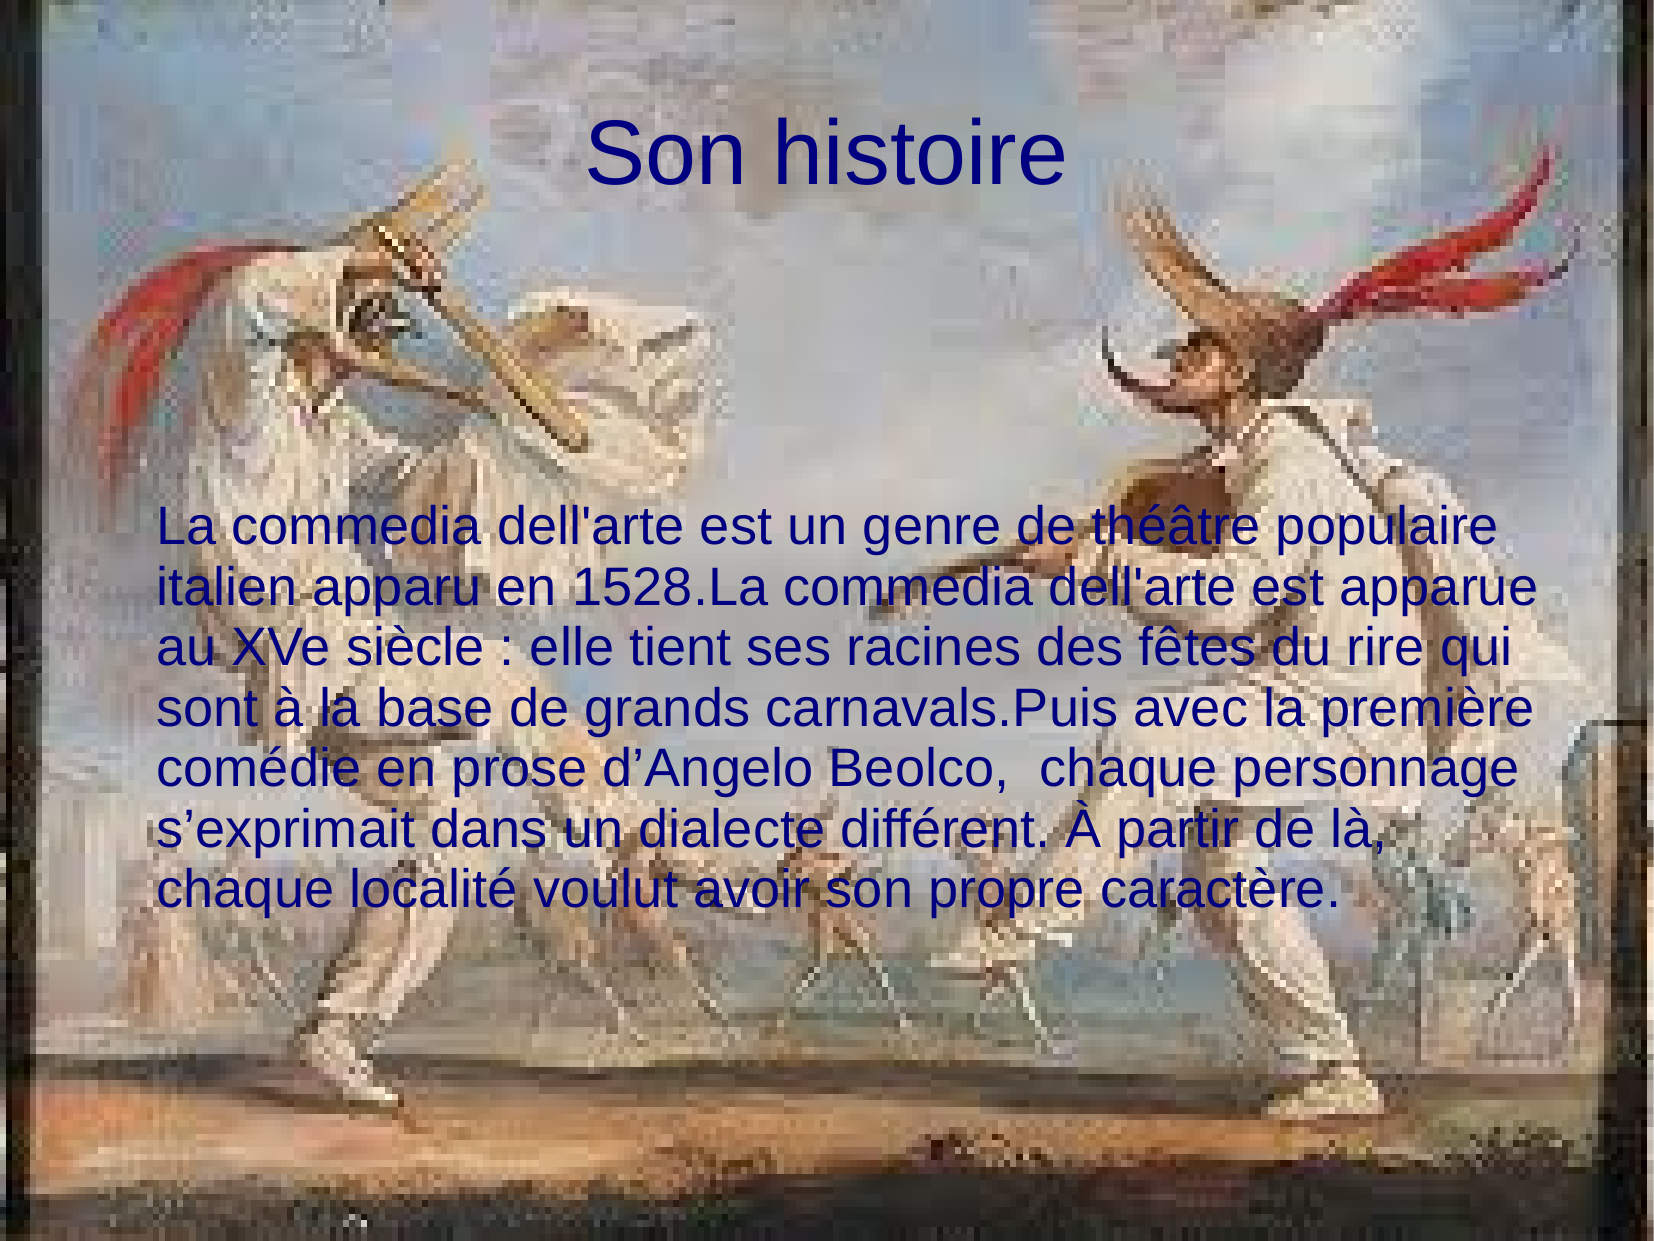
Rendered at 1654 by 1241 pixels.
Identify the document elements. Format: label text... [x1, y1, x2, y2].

list La commedia dell'arte est un genre de théâtre populaire italien apparu en 1528.La commedia dell'arte est apparue au XVe siècle : elle tient ses racines des fêtes du rire qui sont à la base de grands carnavals.Puis avec la première comédie en prose d’Angelo Beolco, chaque personnage s’exprimait dans un dialecte différent. À partir de là, chaque localité voulut avoir son propre caractère. [85, 495, 1574, 1241]
picture [0, 0, 1654, 1241]
title Son histoire [82, 49, 1571, 257]
